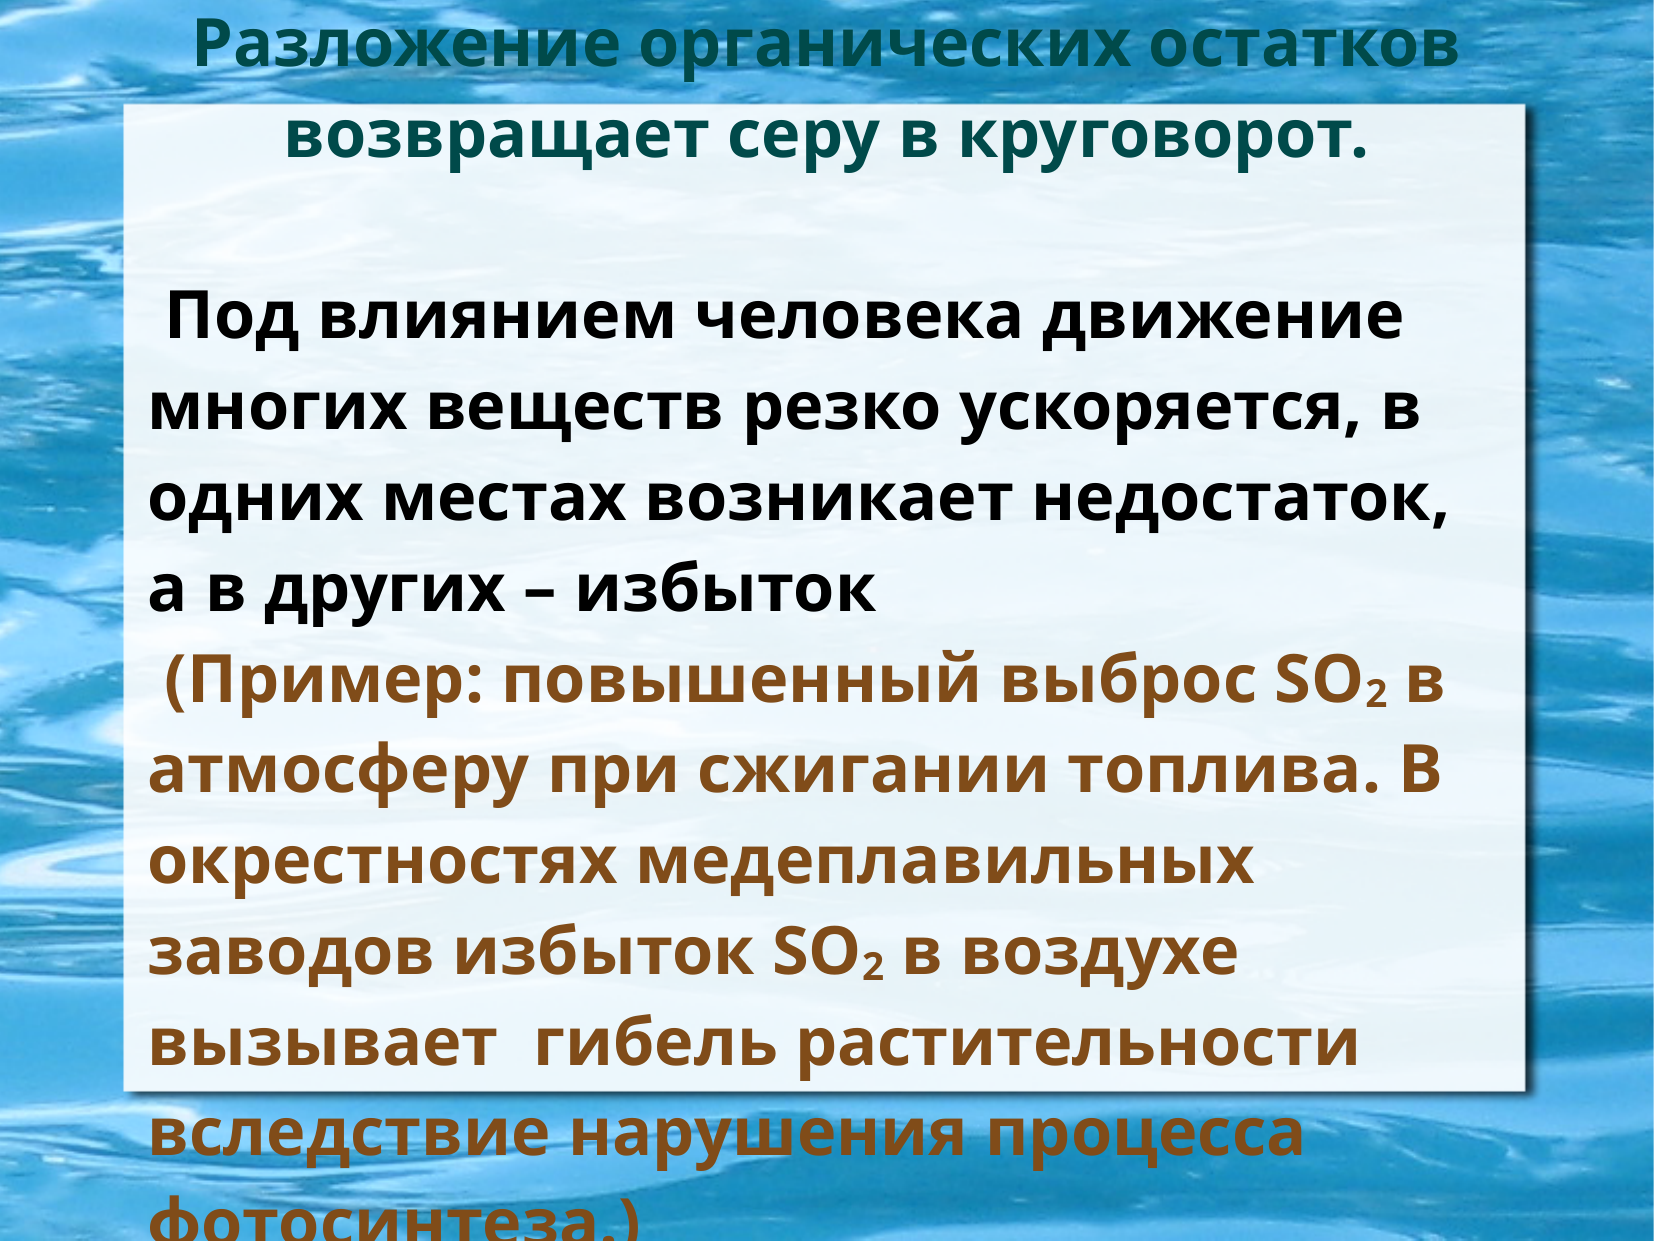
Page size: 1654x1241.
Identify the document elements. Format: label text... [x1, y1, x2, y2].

subtitle Разложение органических остатков возвращает серу в круговорот. Под влиянием человека движение многих веществ резко ускоряется, в одних местах возникает недостаток, а в других – избыток (Пример: повышенный выброс SO2 в атмосферу при сжигании топлива. В окрестностях медеплавильных заводов избыток SO2 в воздухе вызывает гибель растительности вследствие нарушения процесса фотосинтеза.) [147, 6, 1506, 1241]
picture [0, 0, 1654, 1241]
